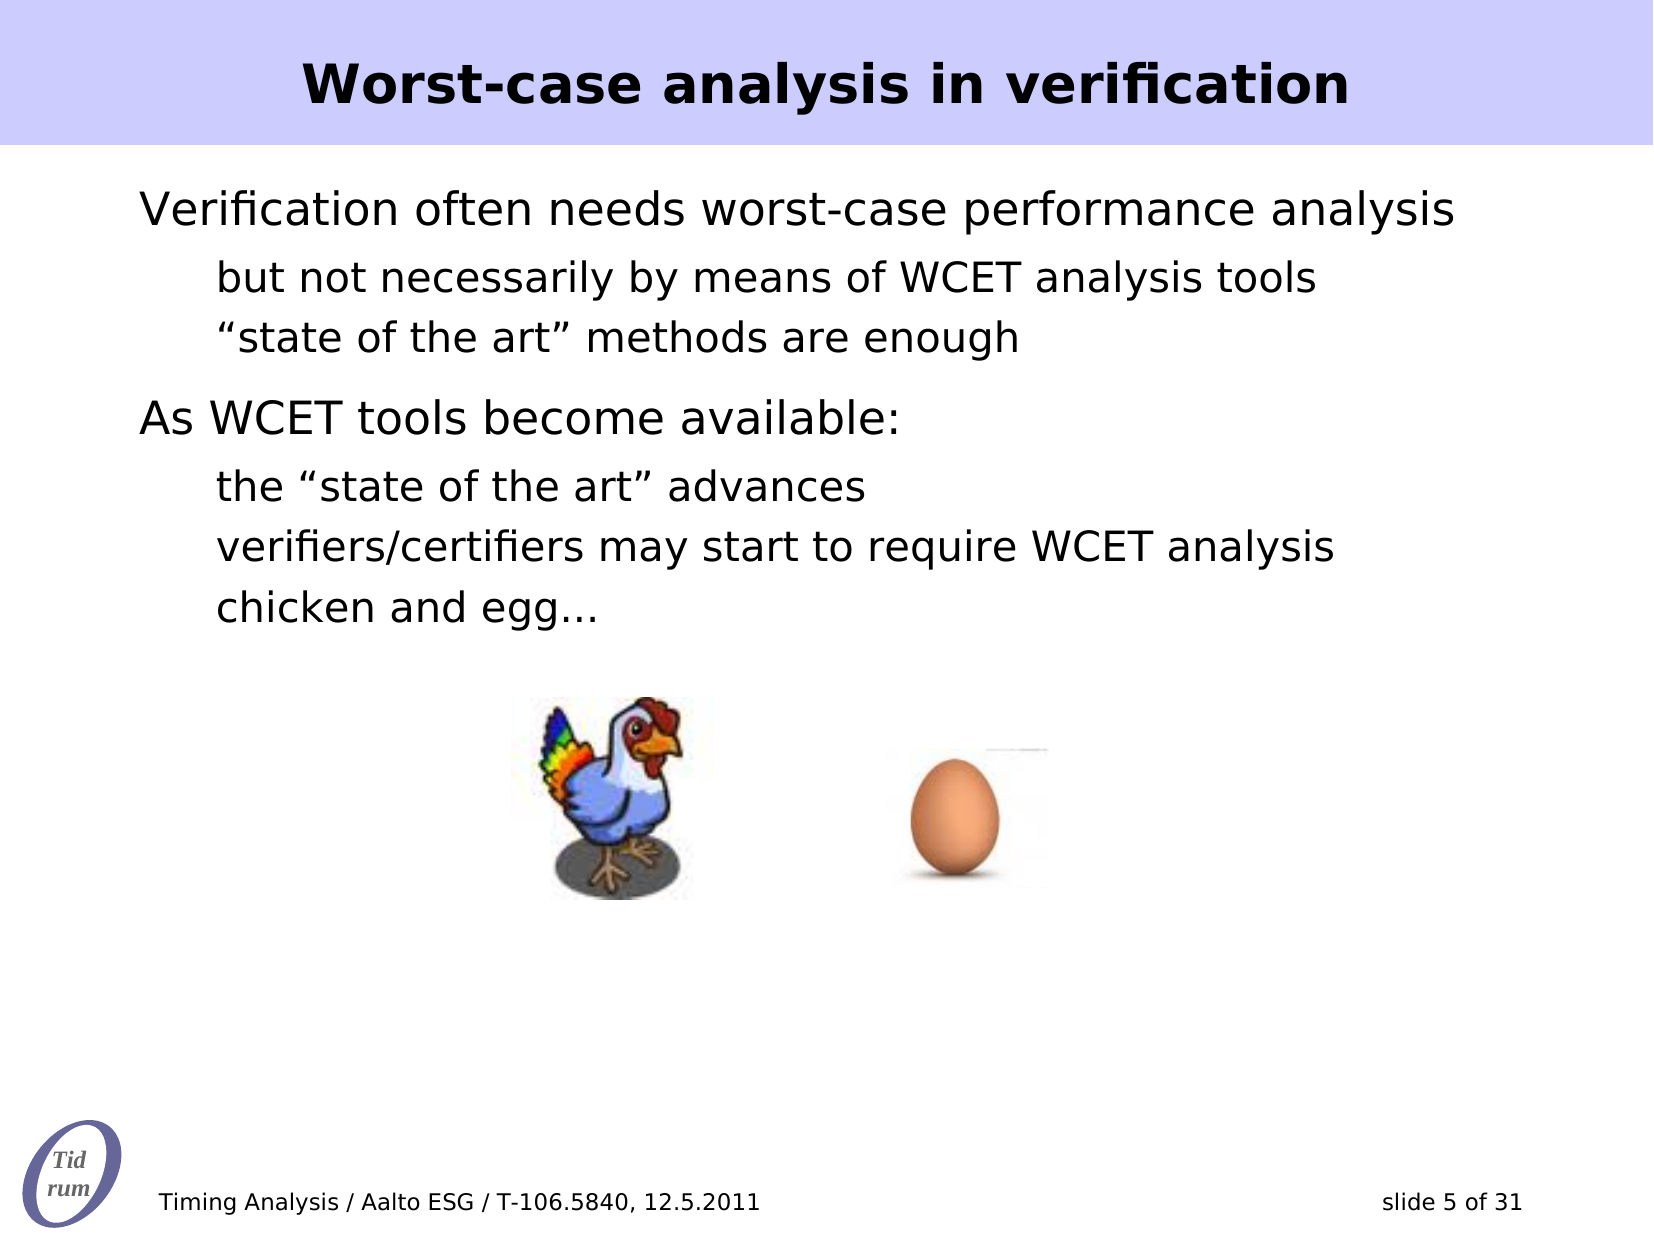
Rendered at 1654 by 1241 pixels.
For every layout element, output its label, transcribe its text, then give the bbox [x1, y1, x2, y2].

picture [861, 748, 1049, 888]
title Worst-case analysis in verification [121, 43, 1533, 126]
picture [511, 697, 714, 900]
list Verification often needs worst-case performance analysis but not necessarily by means of WCET analysis tools “state of the art” methods are enough As WCET tools become available: the “state of the art” advances verifiers/certifiers may start to require WCET analysis chicken and egg... [121, 182, 1533, 1121]
